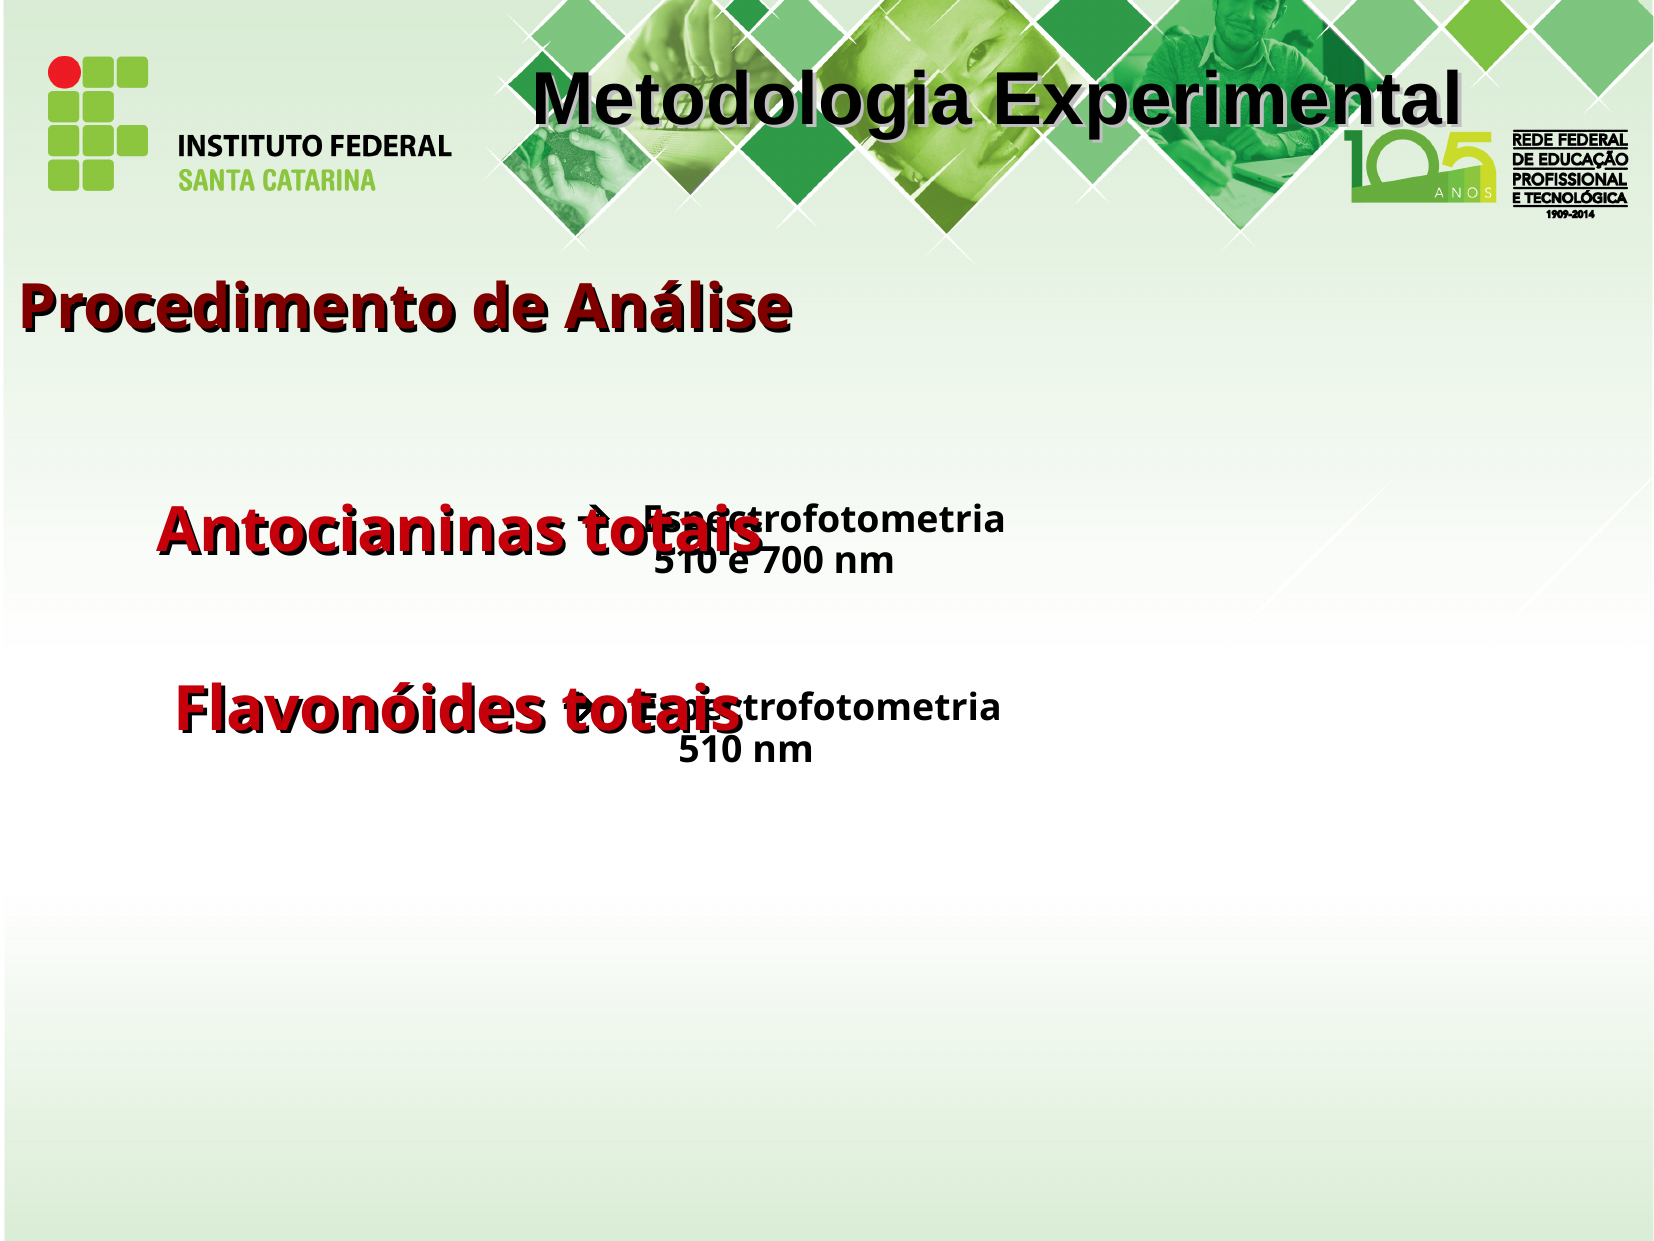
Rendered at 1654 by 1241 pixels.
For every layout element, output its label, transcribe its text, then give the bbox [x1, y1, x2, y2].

text_box Flavonóides totais [158, 666, 758, 753]
text_box  Espectrofotometria 510 nm [176, 679, 1654, 862]
text_box Metodologia Experimental [401, 0, 1595, 189]
text_box Procedimento de Análise [0, 265, 1120, 351]
picture [1, 0, 1654, 1241]
text_box  Espectrofotometria 510 e 700 nm [229, 491, 1654, 591]
text_box Antocianinas totais [141, 488, 778, 574]
